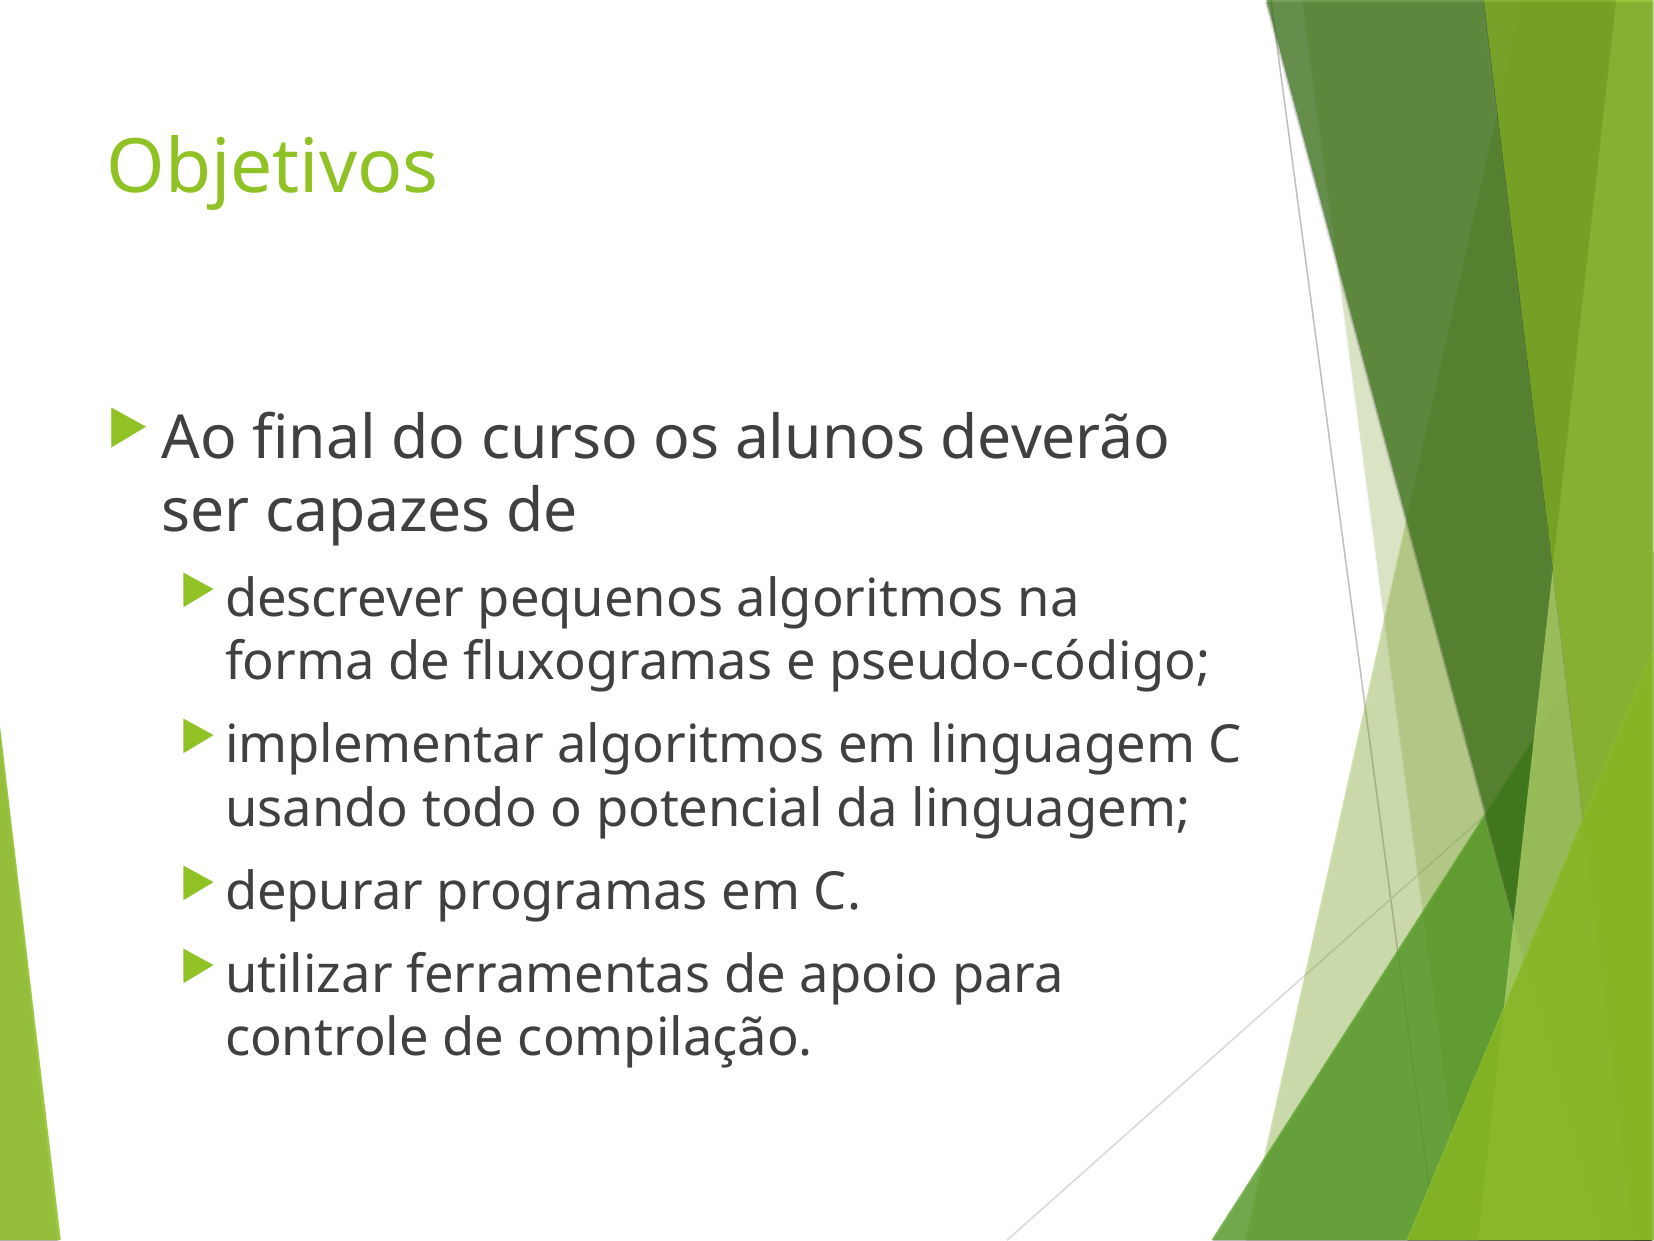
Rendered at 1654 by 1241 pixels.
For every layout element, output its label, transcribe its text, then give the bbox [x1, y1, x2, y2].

title Objetivos [91, 110, 1258, 349]
list Ao final do curso os alunos deverão ser capazes de descrever pequenos algoritmos na forma de fluxogramas e pseudo-código; implementar algoritmos em linguagem C usando todo o potencial da linguagem; depurar programas em C. utilizar ferramentas de apoio para controle de compilação. [91, 390, 1258, 1093]
